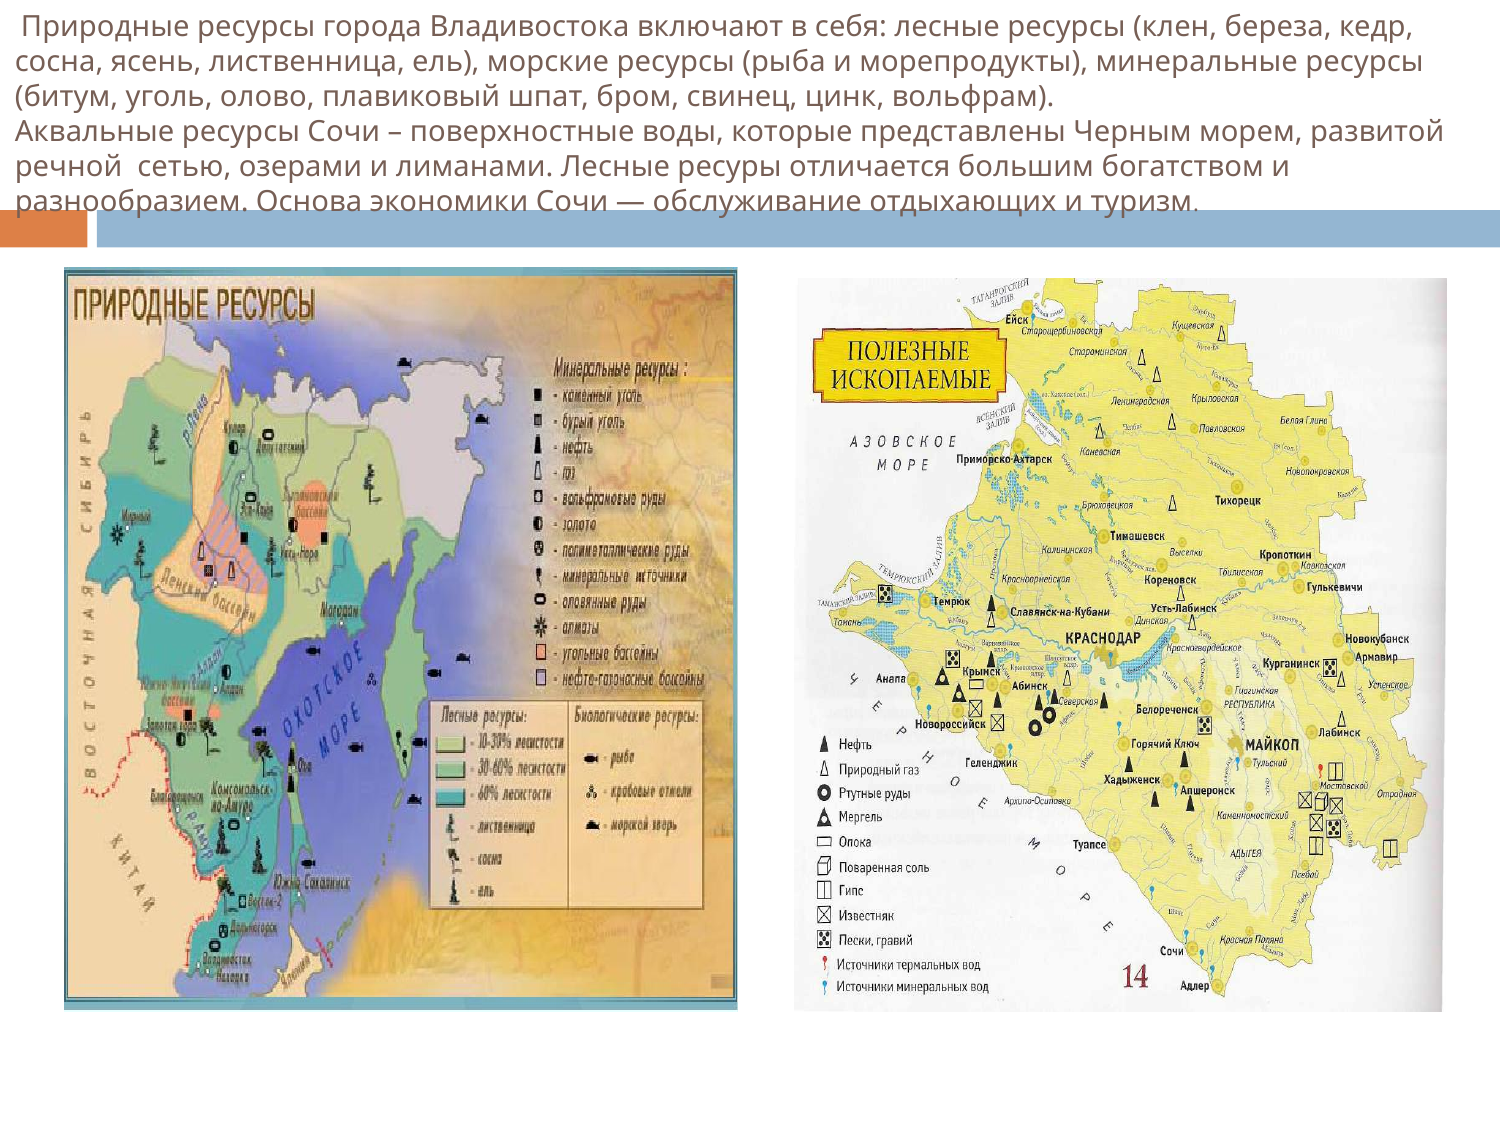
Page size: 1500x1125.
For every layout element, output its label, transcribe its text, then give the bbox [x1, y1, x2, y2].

picture [64, 267, 738, 1012]
picture [794, 278, 1447, 1012]
title Природные ресурсы города Владивостока включают в себя: лесные ресурсы (клен, береза, кедр, сосна, ясень, лиственница, ель), морские ресурсы (рыба и морепродукты), минеральные ресурсы (битум, уголь, олово, плавиковый шпат, бром, свинец, цинк, вольфрам). Аквальные ресурсы Сочи – поверхностные воды, которые представлены Черным морем, развитой речной сетью, озерами и лиманами. Лесные ресуры отличается большим богатством и разнообразием. Основа экономики Сочи — обслуживание отдыхающих и туризм. [0, 0, 1500, 209]
